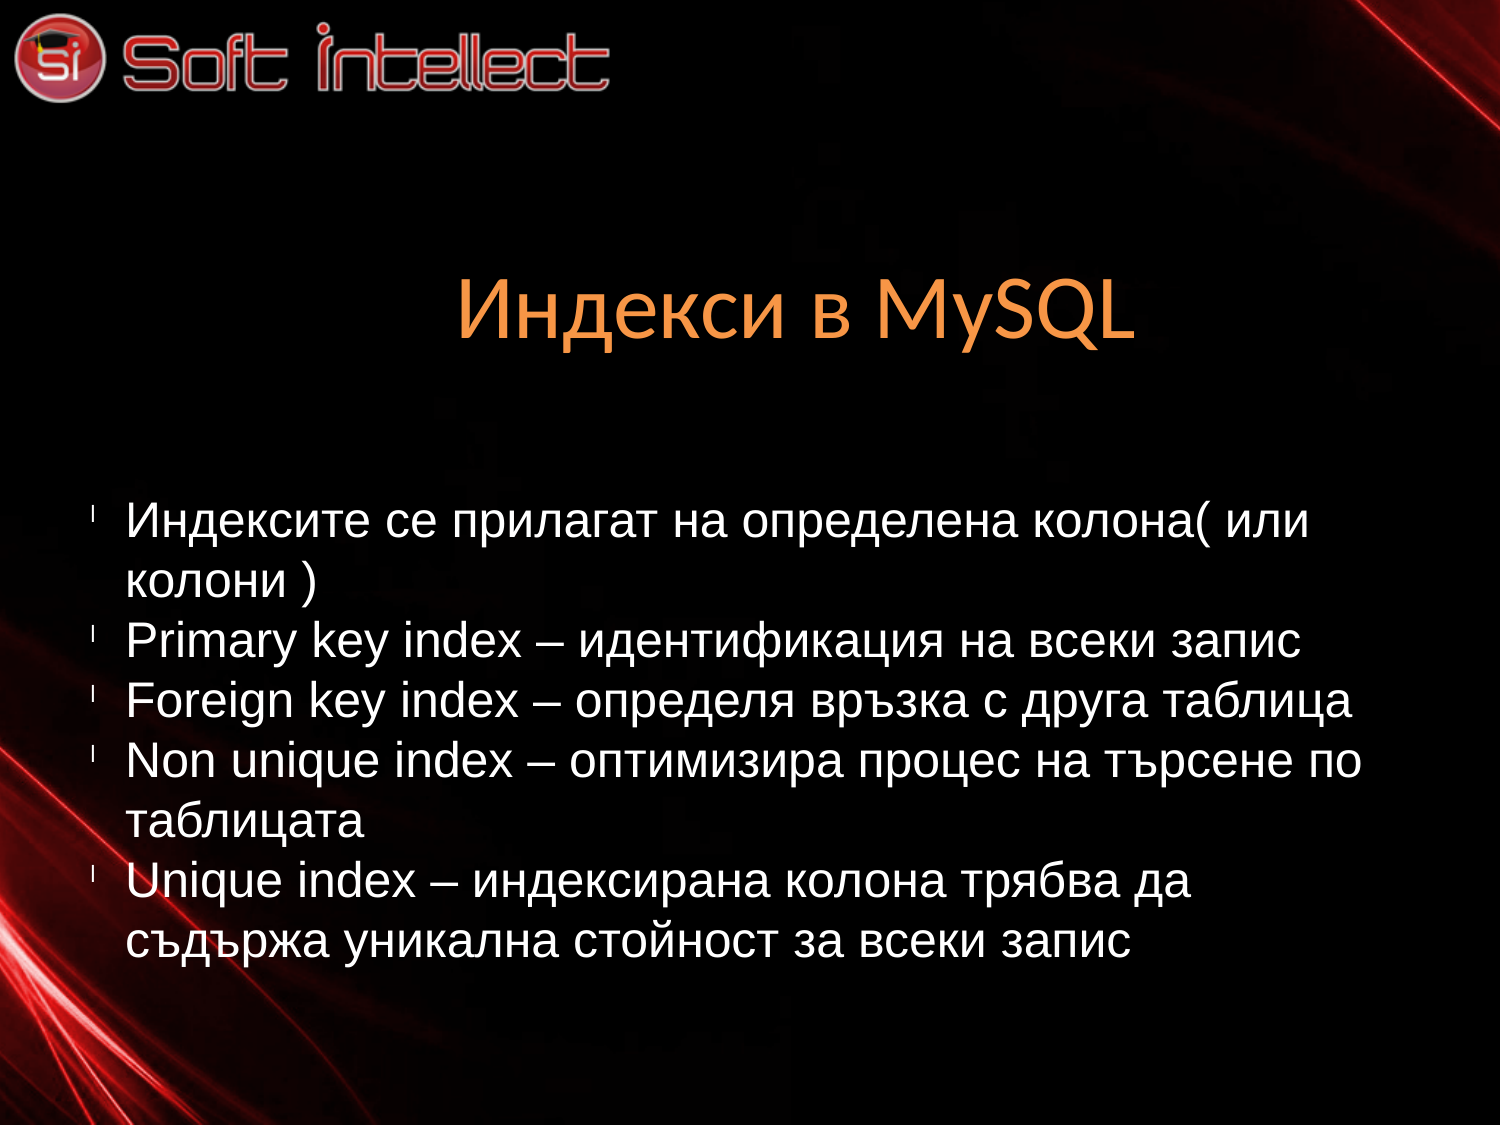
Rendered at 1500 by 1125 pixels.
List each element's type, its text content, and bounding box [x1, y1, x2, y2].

picture [0, 0, 1500, 1125]
text_box Индекси в MySQL [158, 181, 1434, 422]
text_box Индексите се прилагат на определена колона( или колони ) Primary key index – идентификация на всеки запис Foreign key index – определя връзка с друга таблица Non unique index – оптимизира процес на търсене по таблицата Unique index – индексирана колона трябва да съдържа уникална стойност за всеки запис [75, 479, 1425, 928]
